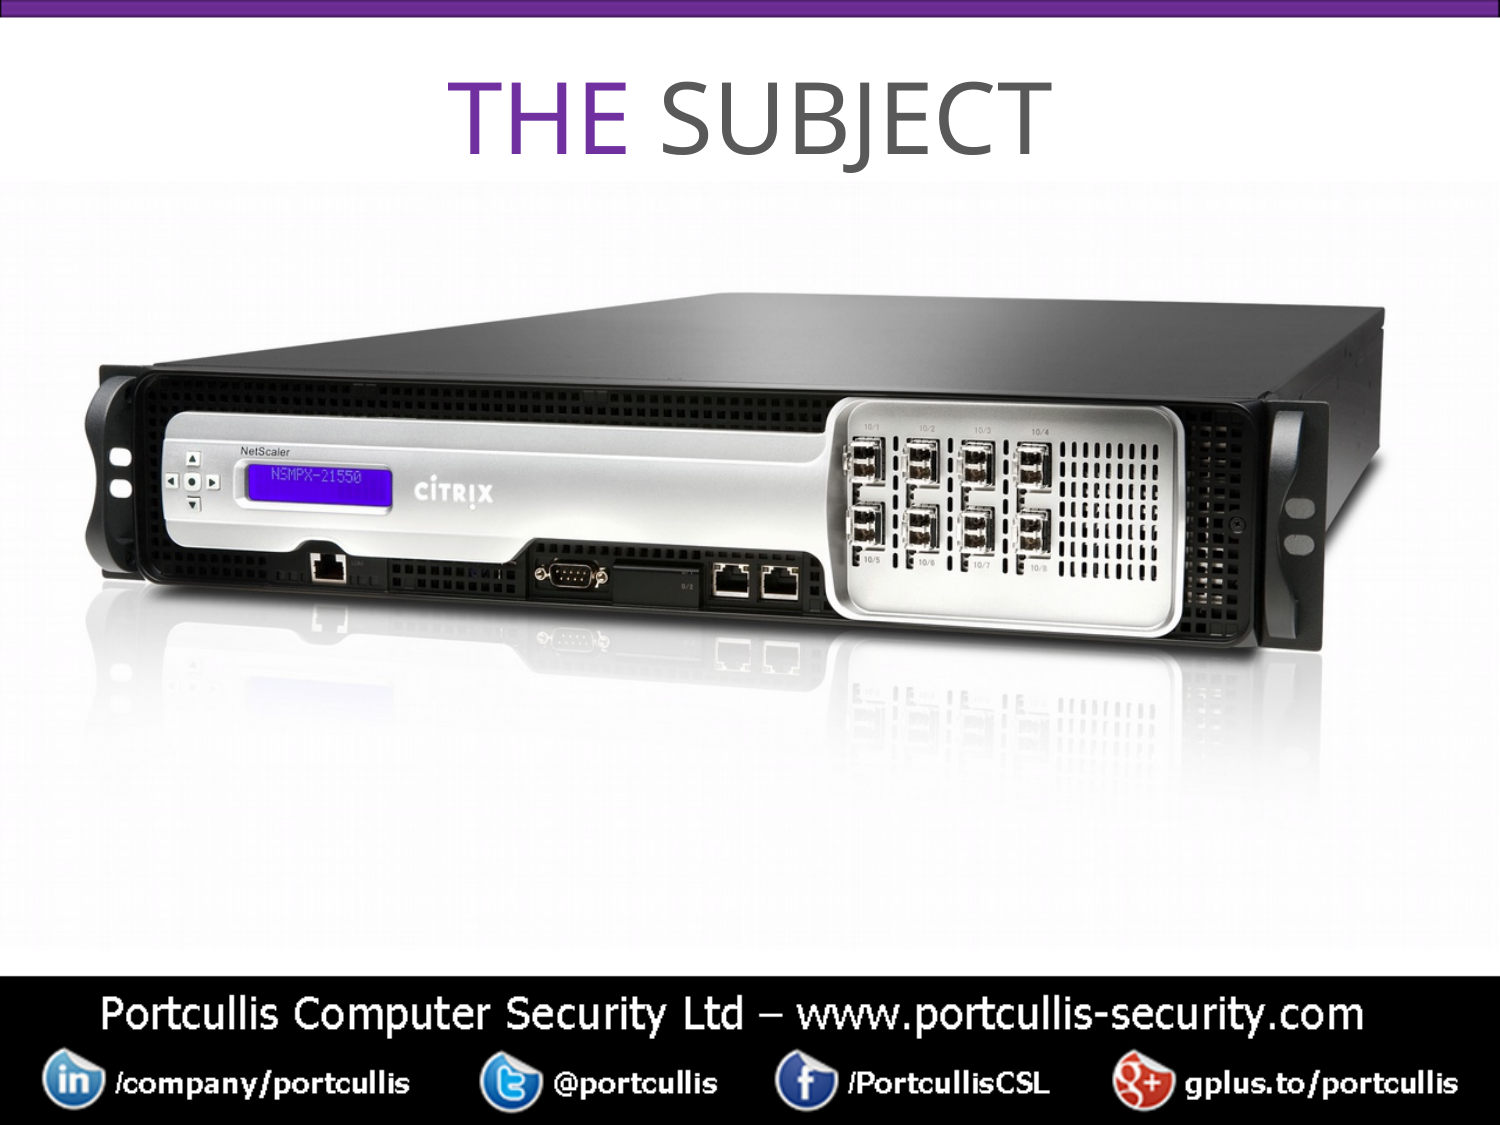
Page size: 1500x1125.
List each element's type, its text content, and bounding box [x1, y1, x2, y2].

title THE SUBJECT [0, 42, 1500, 202]
picture [0, 0, 1500, 42]
picture [0, 181, 1500, 1125]
